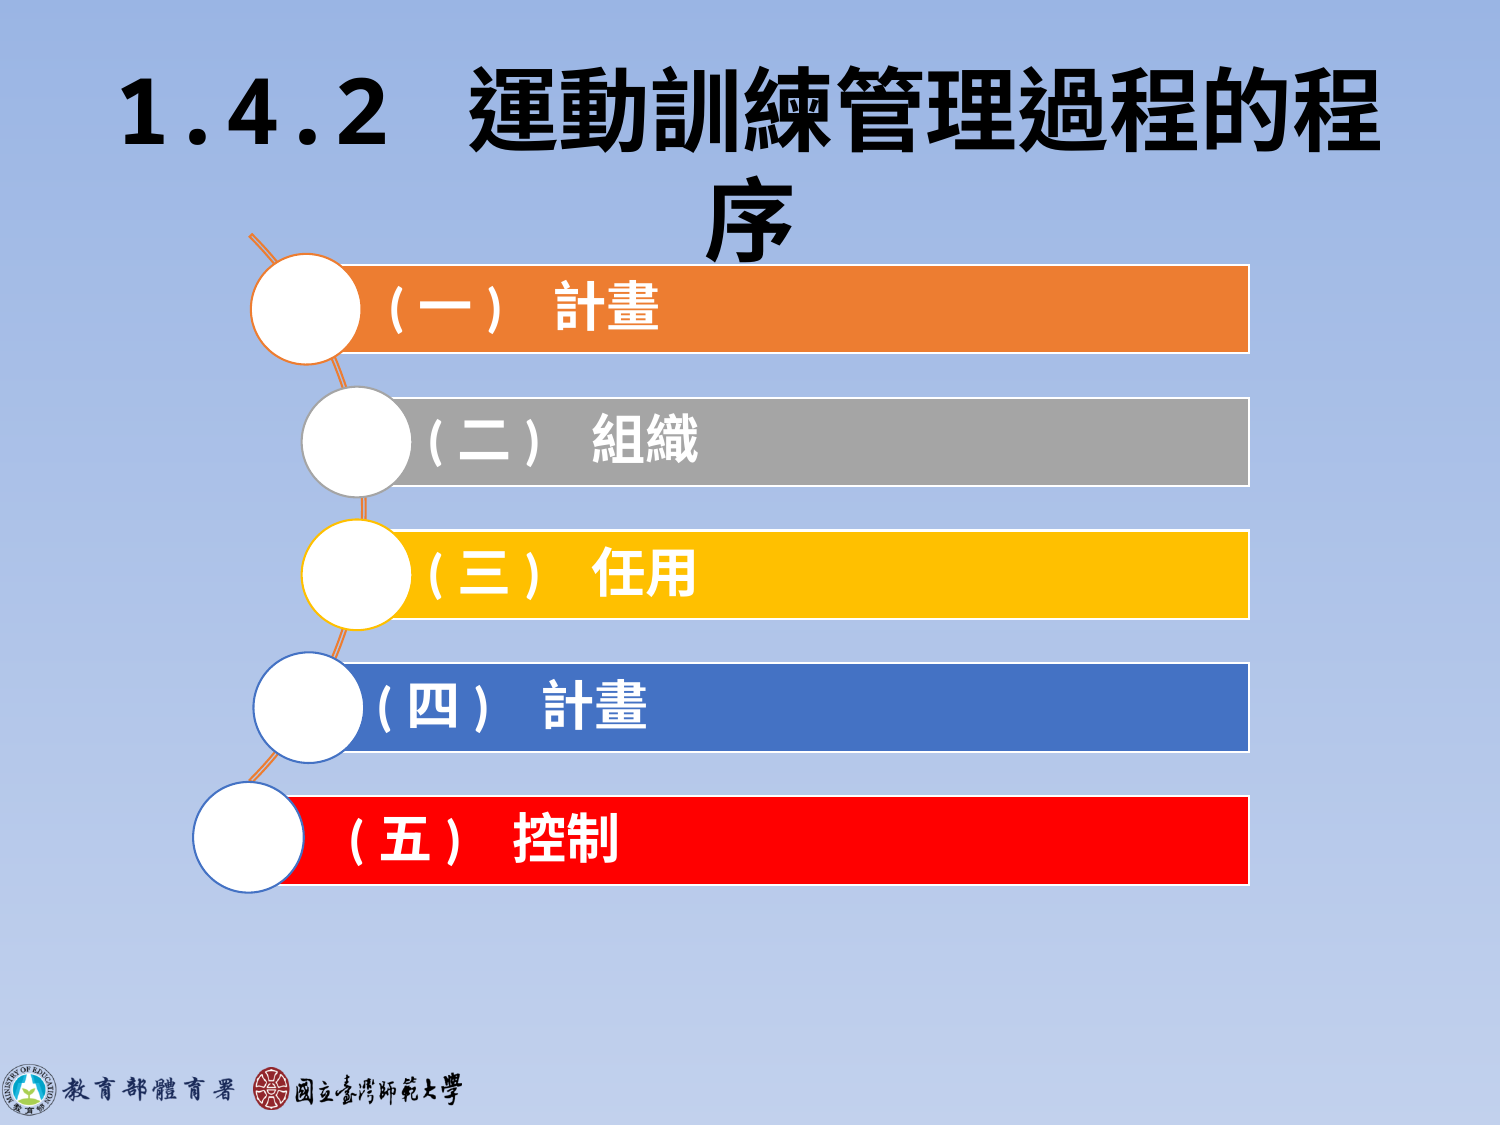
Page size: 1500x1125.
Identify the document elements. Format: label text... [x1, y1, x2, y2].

text_box [301, 386, 413, 498]
text_box (三) 任用 [391, 530, 1249, 620]
text_box (四) 計畫 [343, 663, 1249, 752]
text_box [253, 652, 365, 763]
title 1.4.2 運動訓練管理過程的程序 [75, 45, 1426, 233]
text_box [250, 253, 362, 365]
text_box [193, 781, 304, 893]
text_box [301, 519, 413, 631]
text_box (五) 控制 [279, 796, 1249, 885]
text_box (一) 計畫 [340, 264, 1249, 354]
text_box (二) 組織 [391, 397, 1249, 487]
